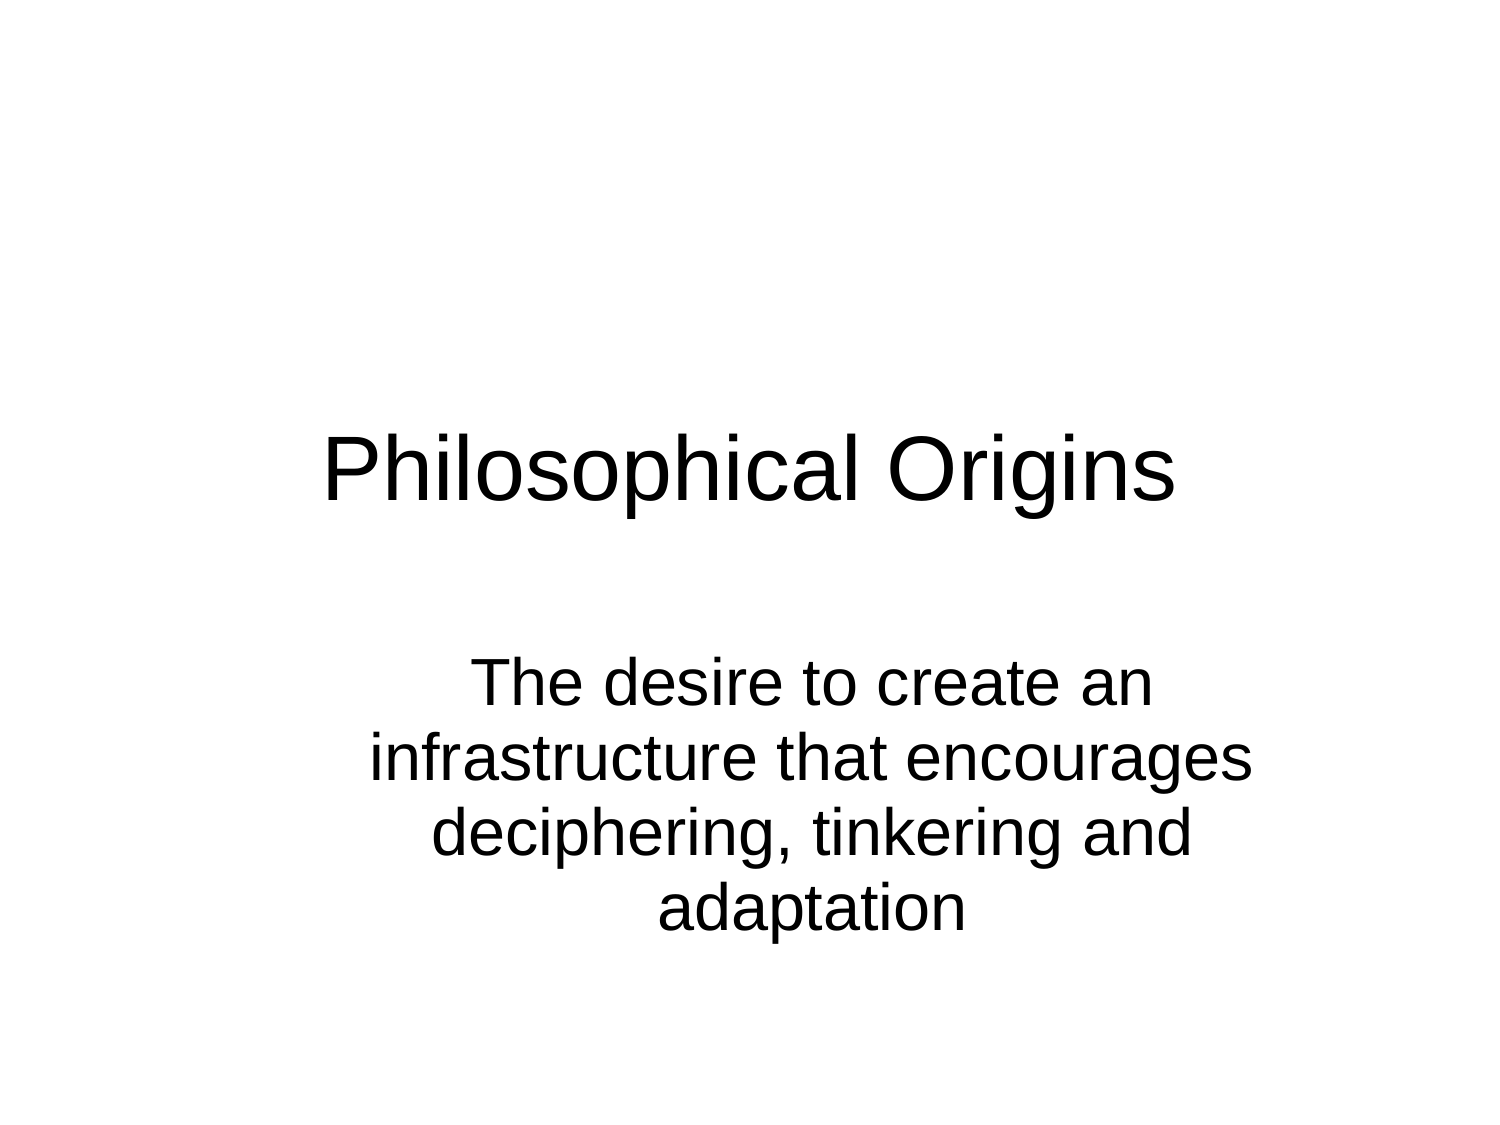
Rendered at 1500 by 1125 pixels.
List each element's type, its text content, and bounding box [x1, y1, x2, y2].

subtitle The desire to create an infrastructure that encourages deciphering, tinkering and adaptation [199, 637, 1350, 952]
title Philosophical Origins [112, 374, 1388, 563]
